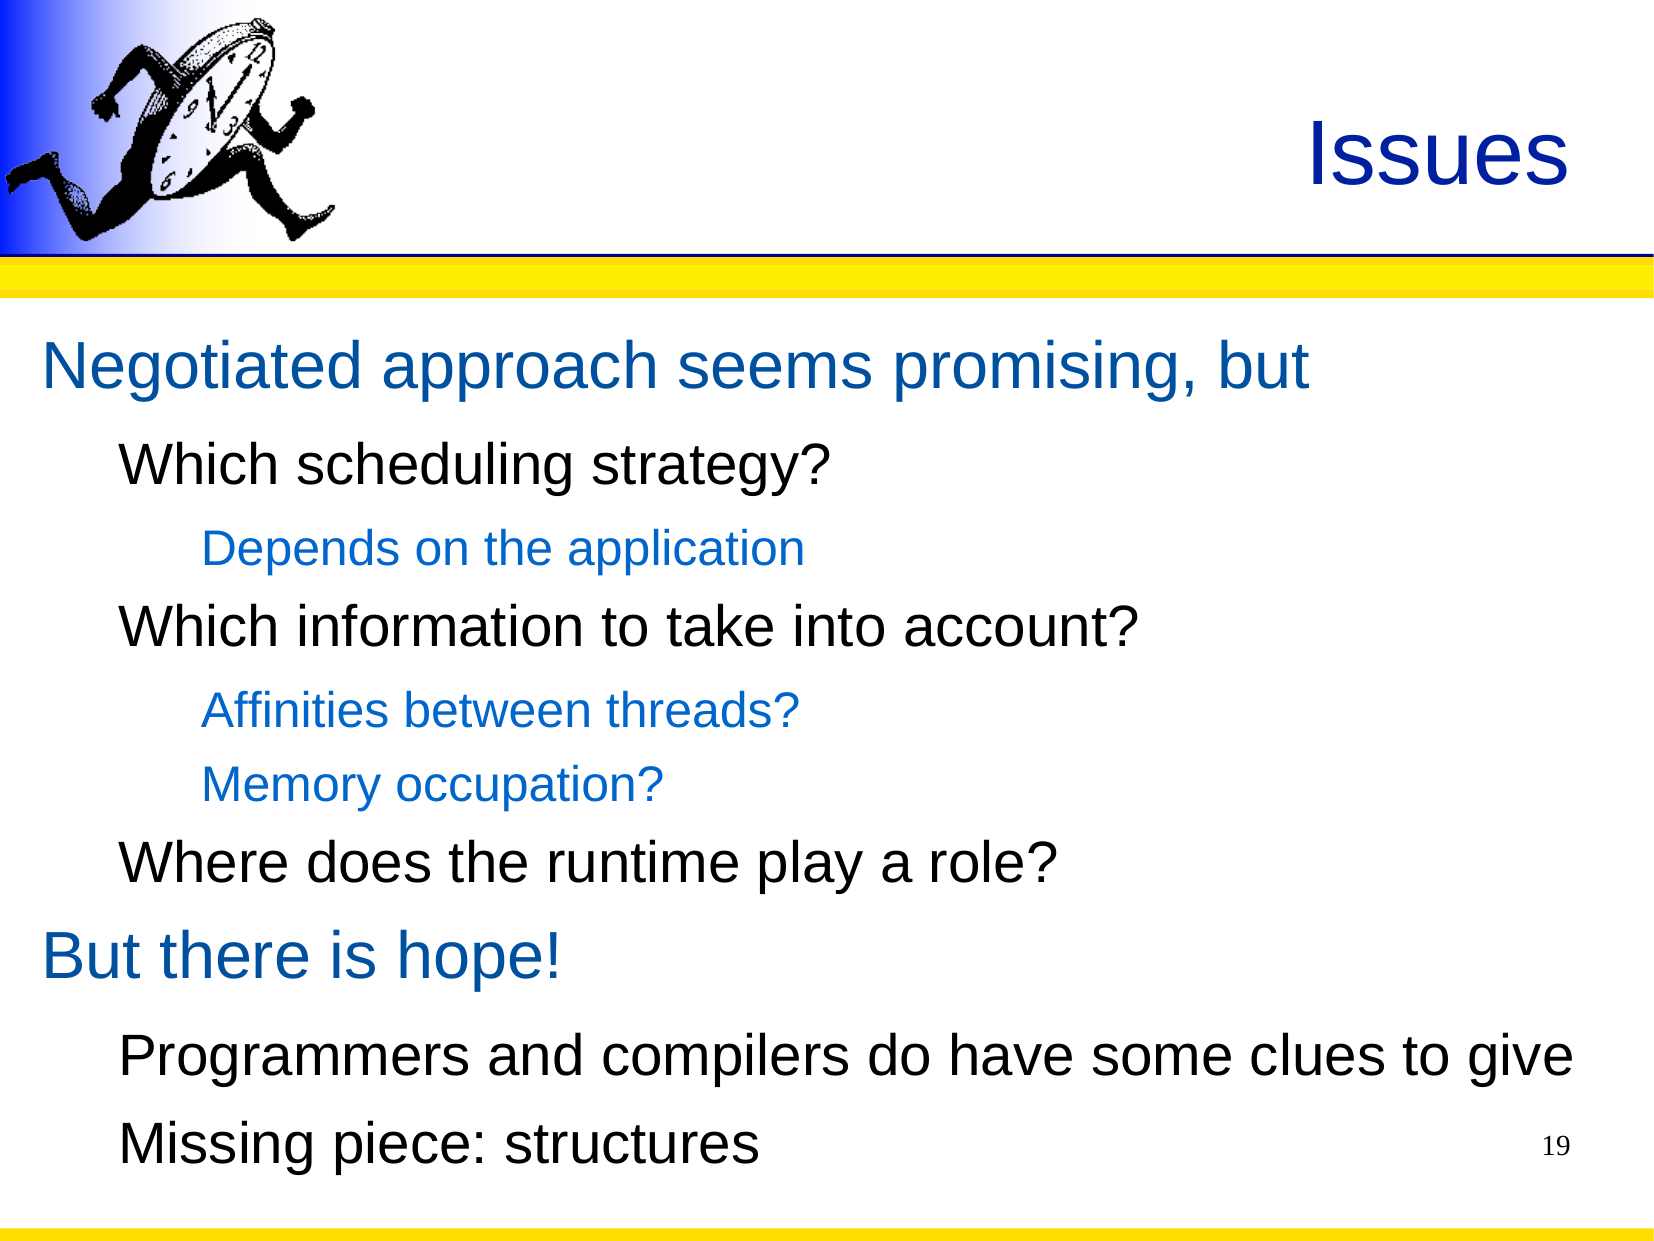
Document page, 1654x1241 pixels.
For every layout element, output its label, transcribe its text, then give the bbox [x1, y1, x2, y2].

list Negotiated approach seems promising, but Which scheduling strategy? Depends on the application Which information to take into account? Affinities between threads? Memory occupation? Where does the runtime play a role? But there is hope! Programmers and compilers do have some clues to give Missing piece: structures [23, 327, 1654, 1177]
title Issues [372, 56, 1571, 250]
picture [4, 9, 343, 253]
